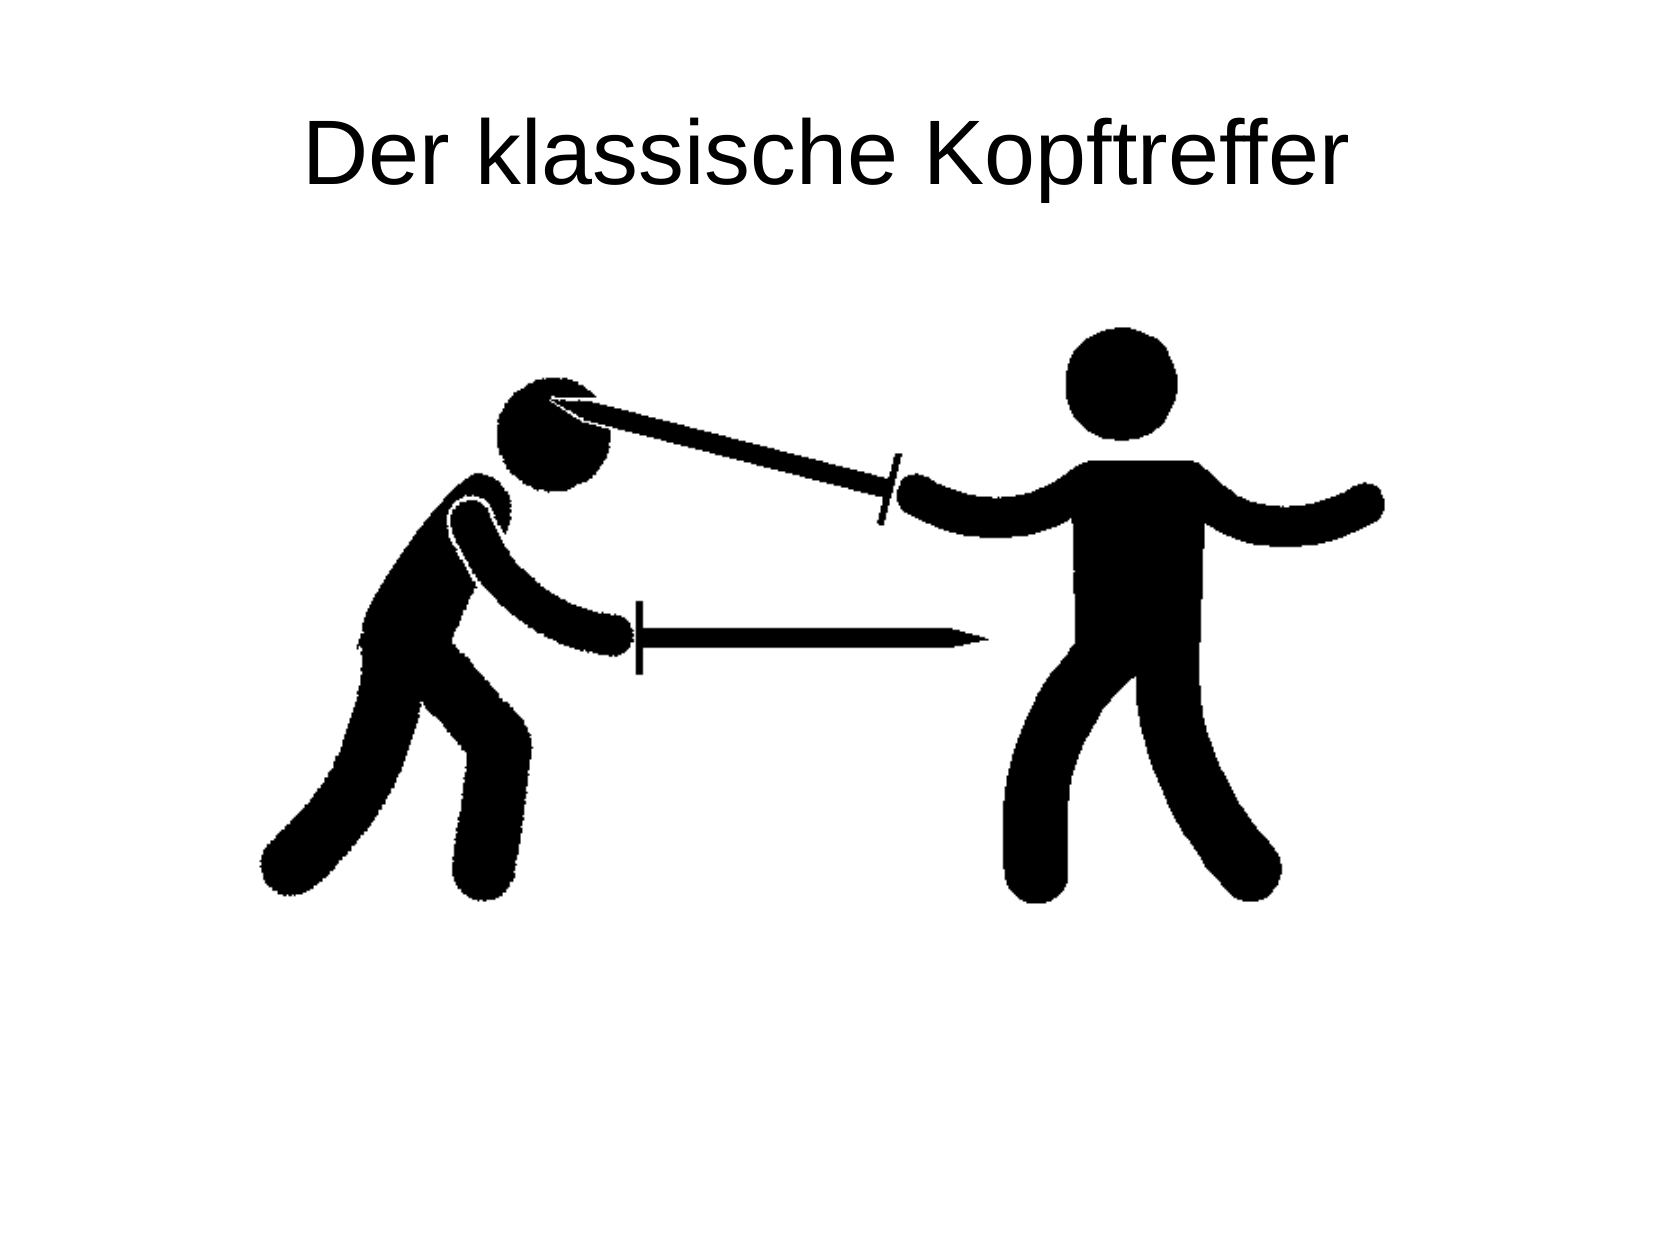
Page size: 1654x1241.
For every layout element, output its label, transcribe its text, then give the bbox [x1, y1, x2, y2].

title Der klassische Kopftreffer [82, 49, 1571, 257]
picture [251, 290, 1403, 1010]
